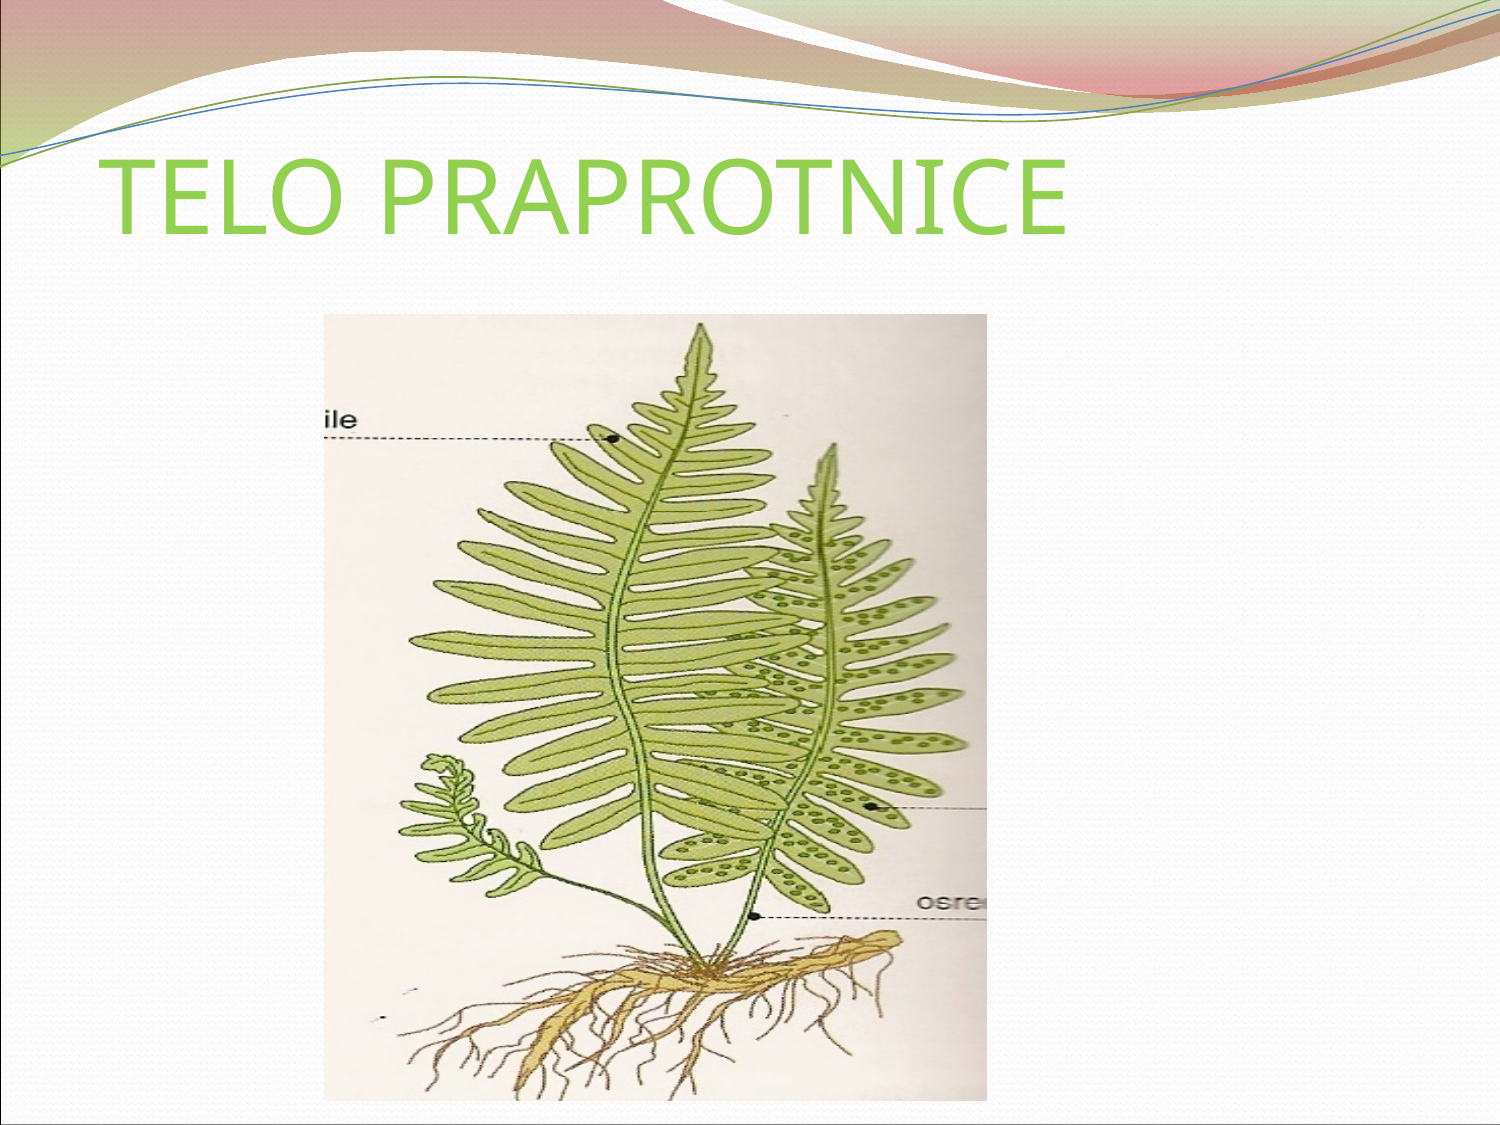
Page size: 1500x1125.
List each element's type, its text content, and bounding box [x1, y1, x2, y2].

title TELO PRAPROTNICE [75, 115, 1425, 256]
picture [100, 51, 1062, 115]
picture [0, 56, 1500, 1125]
picture [195, 85, 860, 115]
picture [24, 147, 49, 156]
picture [176, 78, 582, 115]
picture [40, 127, 75, 146]
picture [665, 0, 1066, 90]
picture [838, 109, 939, 115]
